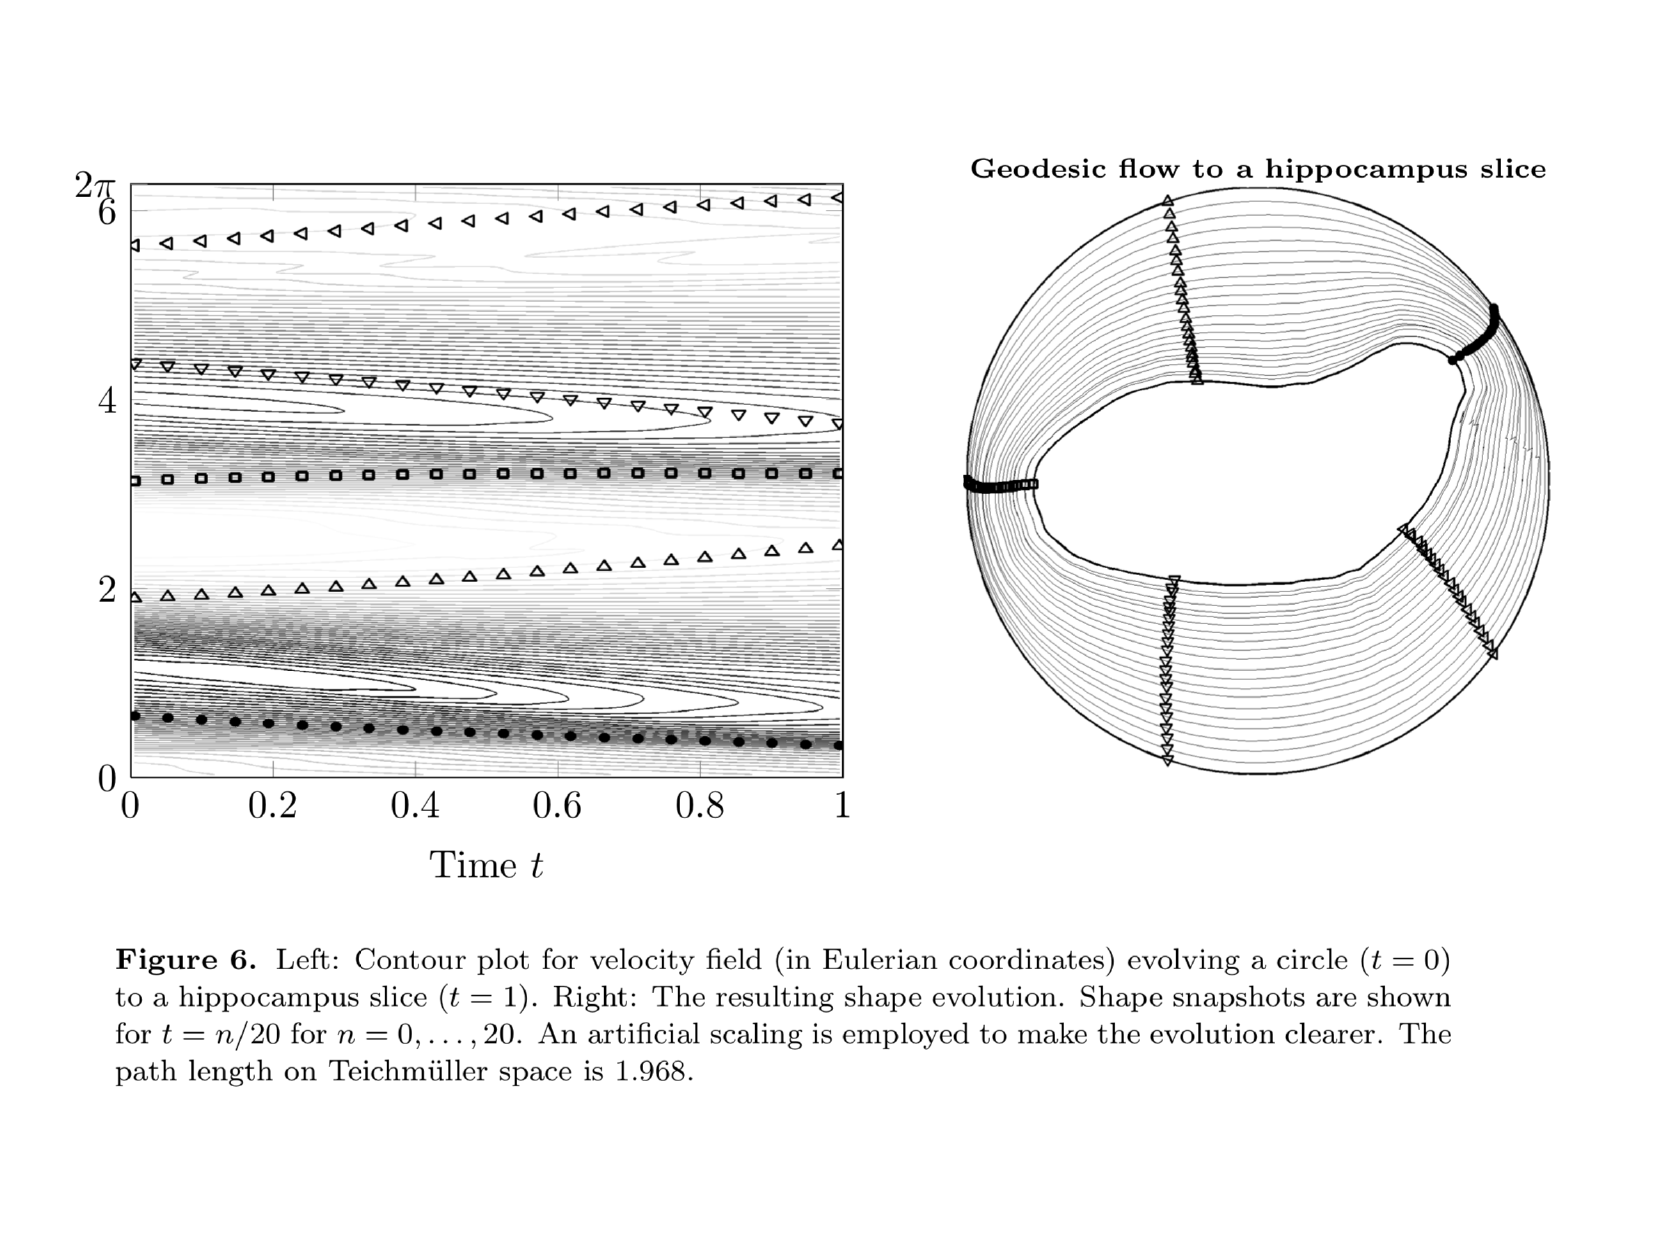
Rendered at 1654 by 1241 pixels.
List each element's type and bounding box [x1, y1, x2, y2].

picture [50, 127, 1581, 1118]
